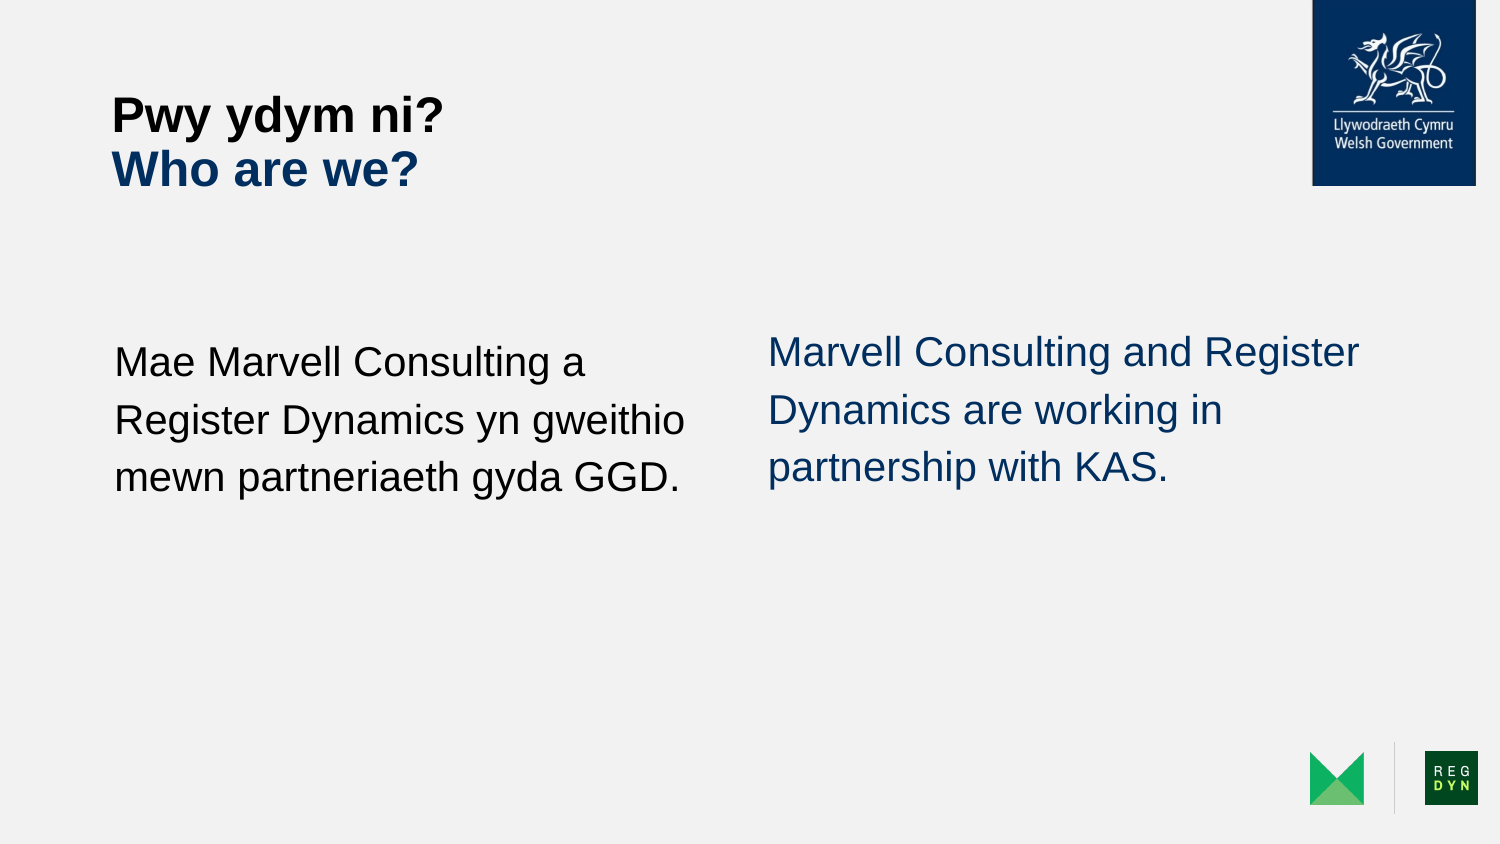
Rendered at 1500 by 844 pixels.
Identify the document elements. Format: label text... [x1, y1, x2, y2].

list Marvell Consulting and Register Dynamics are working in partnership with KAS. [756, 311, 1395, 532]
picture [1310, 752, 1364, 805]
list Mae Marvell Consulting a Register Dynamics yn gweithio mewn partneriaeth gyda GGD. [103, 321, 741, 643]
picture [1425, 751, 1478, 805]
title Pwy ydym ni? Who are we? [100, 61, 1395, 225]
